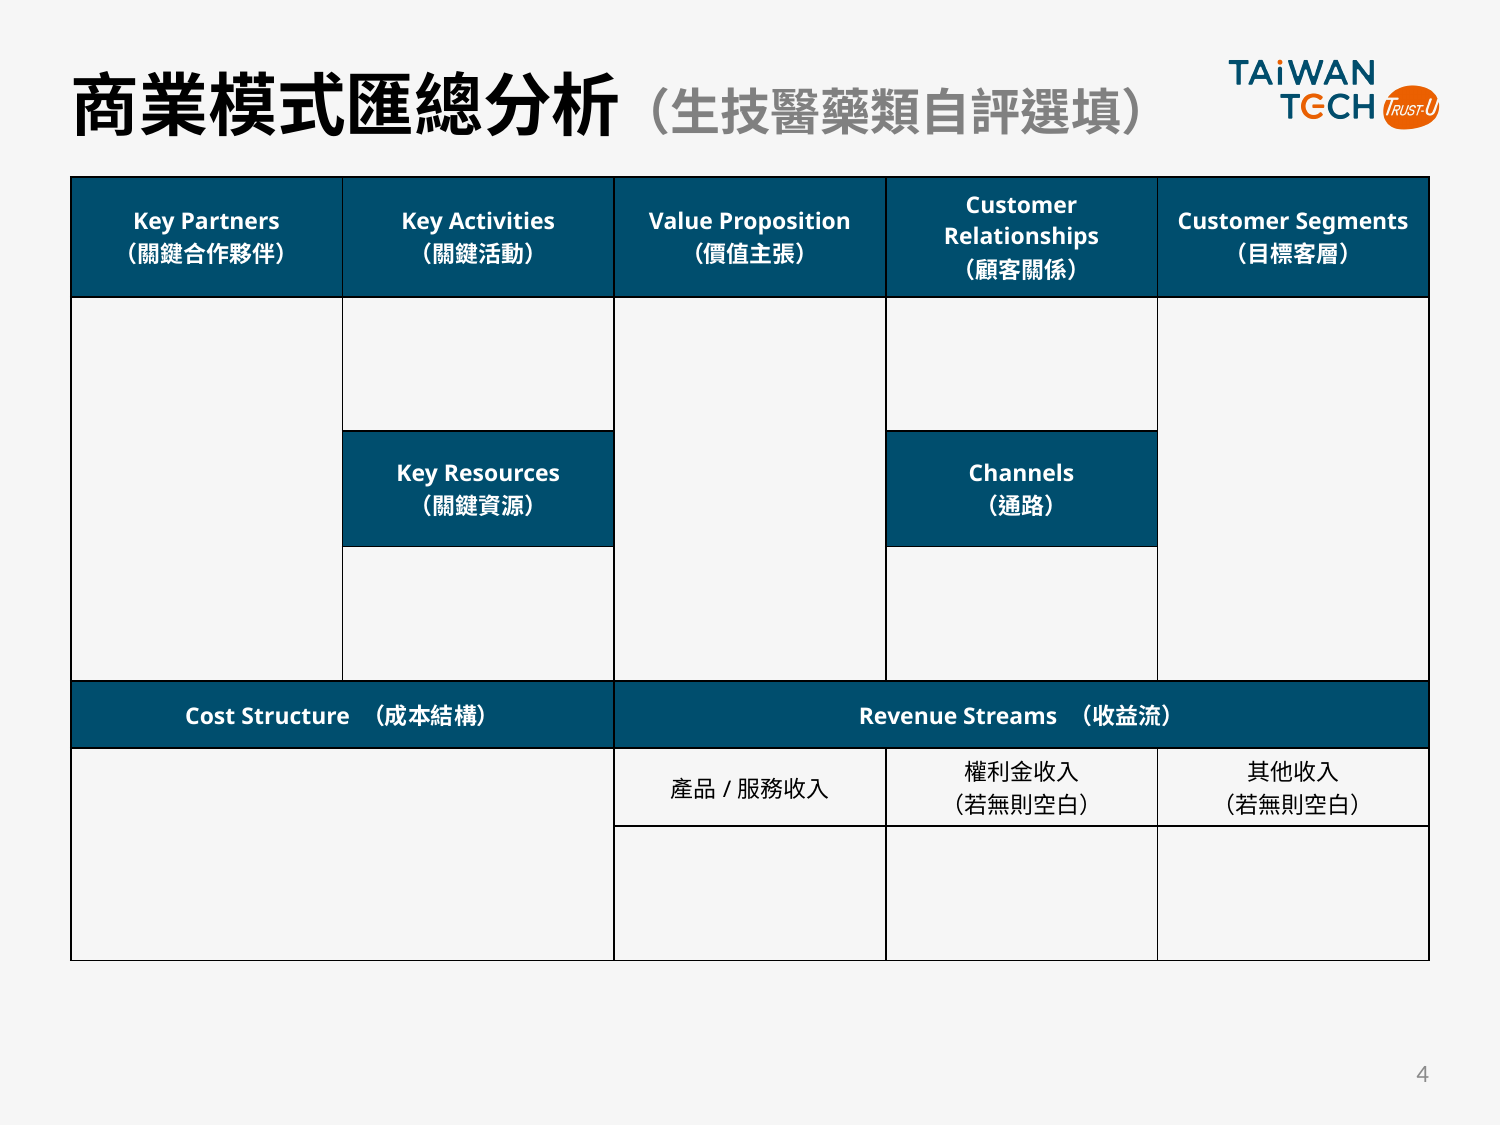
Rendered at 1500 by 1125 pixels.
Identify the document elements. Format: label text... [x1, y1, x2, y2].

table_cell [72, 749, 613, 960]
table_cell [887, 827, 1157, 960]
table_cell 產品/服務收入 [615, 749, 885, 825]
table_header Customer Relationships （顧客關係） [887, 178, 1157, 296]
table_cell Key Resources （關鍵資源） [343, 432, 613, 546]
table_header Customer Segments （目標客層） [1158, 178, 1428, 296]
table_cell Revenue Streams （收益流） [615, 682, 1428, 747]
table_header Value Proposition （價值主張） [615, 178, 885, 296]
table_cell [1158, 827, 1428, 960]
table_cell 其他收入 （若無則空白） [1158, 749, 1428, 825]
table_cell 權利金收入 （若無則空白） [887, 749, 1157, 825]
title 商業模式匯總分析（生技醫藥類自評選填） [55, 33, 1444, 156]
table_cell Channels （通路） [887, 432, 1157, 546]
table_cell [343, 547, 613, 680]
slide_number <編號> [1106, 1042, 1445, 1103]
table_header Key Activities （關鍵活動） [343, 178, 613, 296]
table_cell Cost Structure （成本結構） [72, 682, 613, 747]
table_cell [887, 298, 1157, 430]
table_cell [72, 298, 342, 680]
table_cell [343, 298, 613, 430]
table_header Key Partners （關鍵合作夥伴） [72, 178, 342, 296]
table_cell [1158, 298, 1428, 680]
table_cell [615, 298, 885, 680]
table_cell [887, 547, 1157, 680]
table_cell [615, 827, 885, 960]
